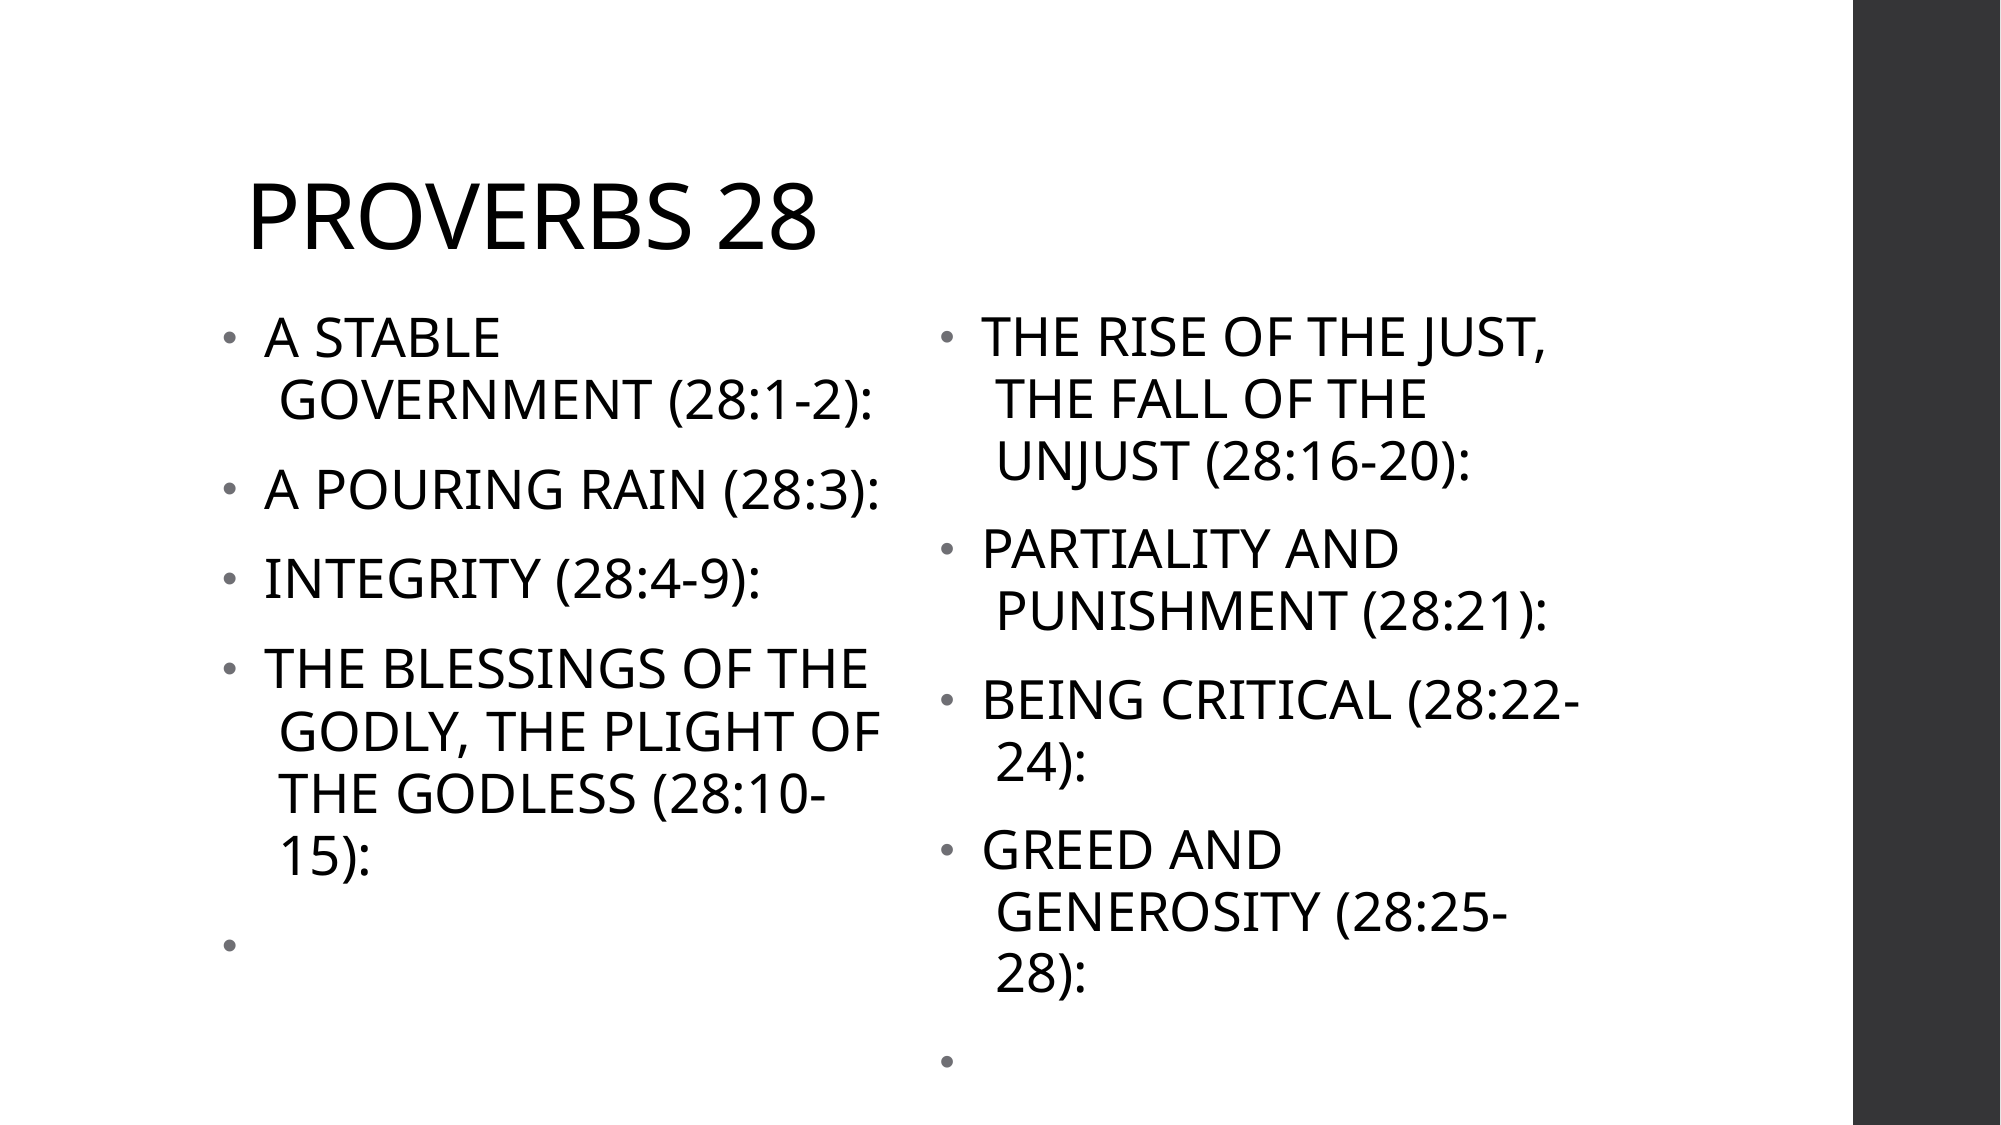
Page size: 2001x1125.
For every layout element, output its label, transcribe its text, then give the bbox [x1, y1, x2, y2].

title PROVERBS 28 [206, 60, 1797, 278]
list THE RISE OF THE JUST, THE FALL OF THE UNJUST (28:16-20): PARTIALITY AND PUNISHMENT (28:21): BEING CRITICAL (28:22-24): GREED AND GENEROSITY (28:25-28): [924, 299, 1617, 1014]
list A STABLE GOVERNMENT (28:1-2): A POURING RAIN (28:3): INTEGRITY (28:4-9): THE BLESSINGS OF THE GODLY, THE PLIGHT OF THE GODLESS (28:10-15): [207, 299, 900, 1014]
